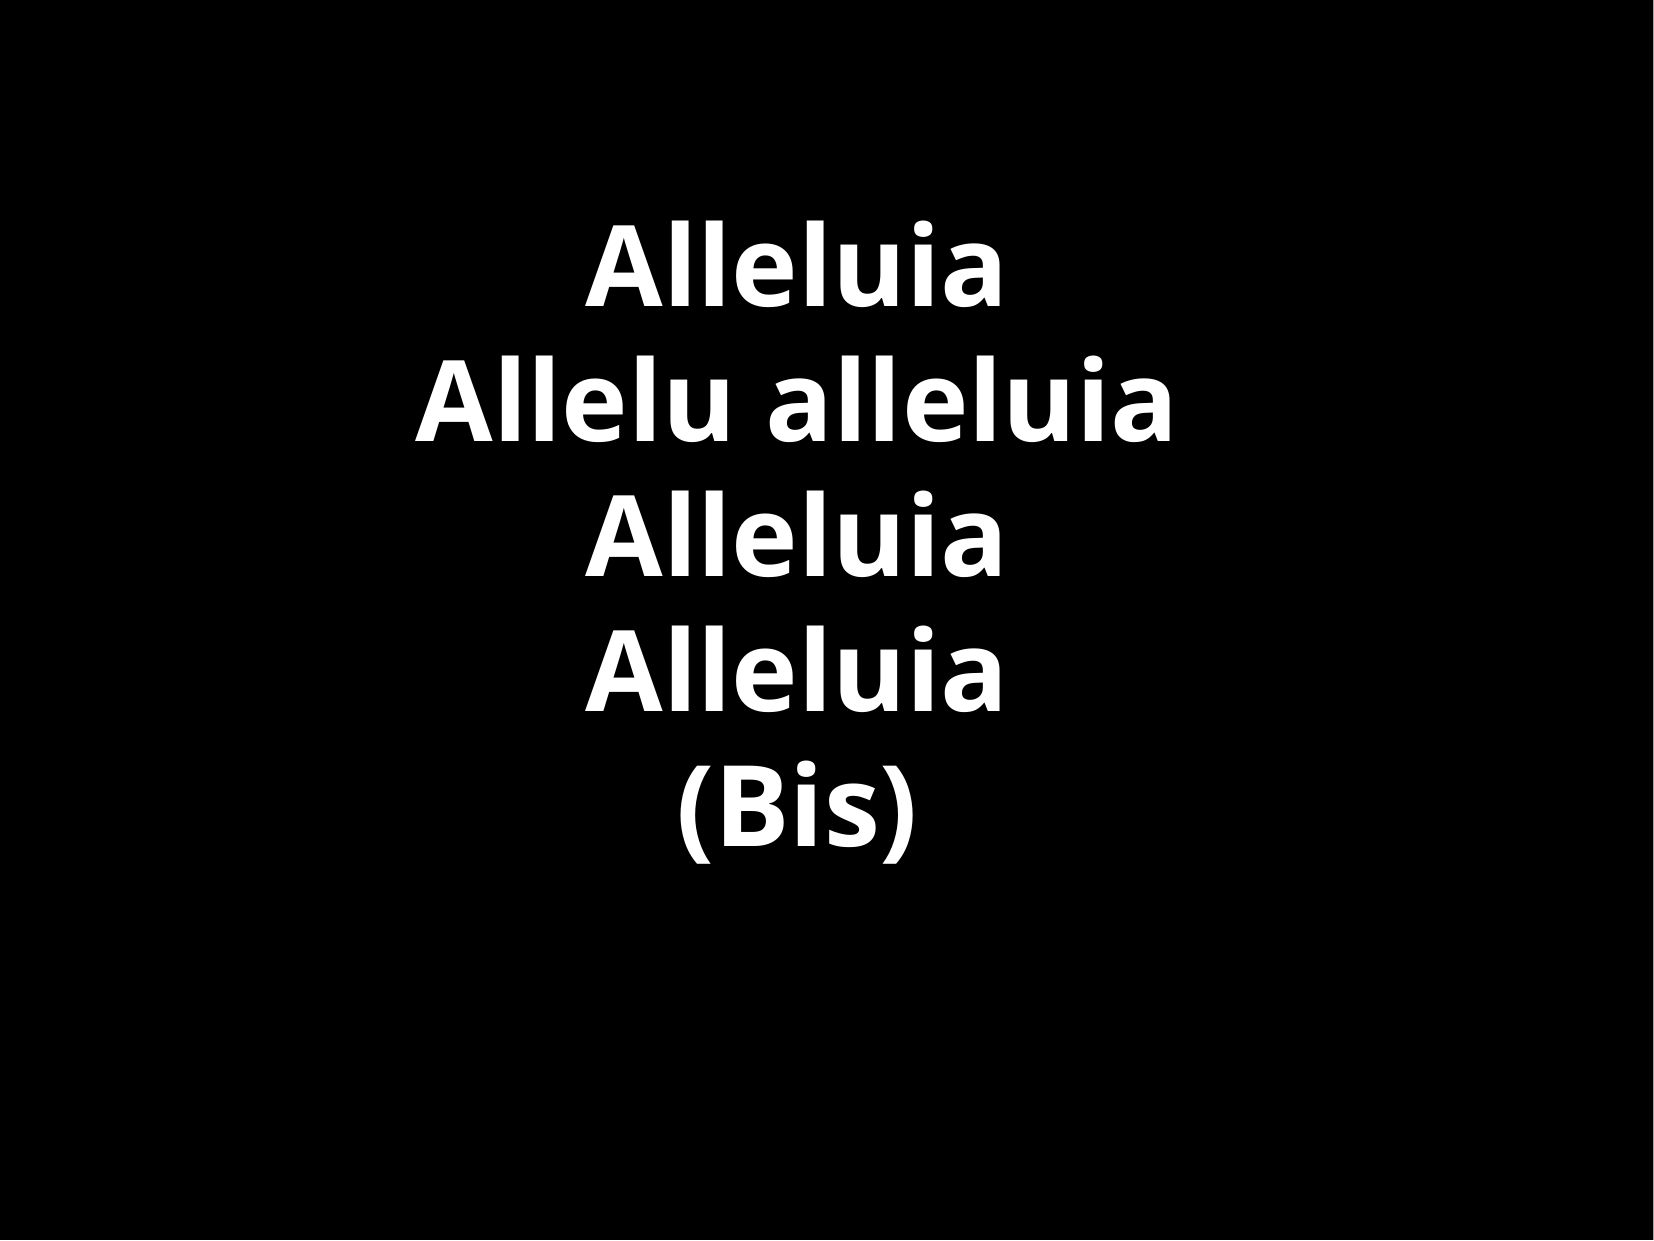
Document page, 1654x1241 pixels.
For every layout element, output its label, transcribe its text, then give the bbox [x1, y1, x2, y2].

text_box Alleluia Allelu alleluia Alleluia Alleluia (Bis) [88, 88, 1507, 975]
